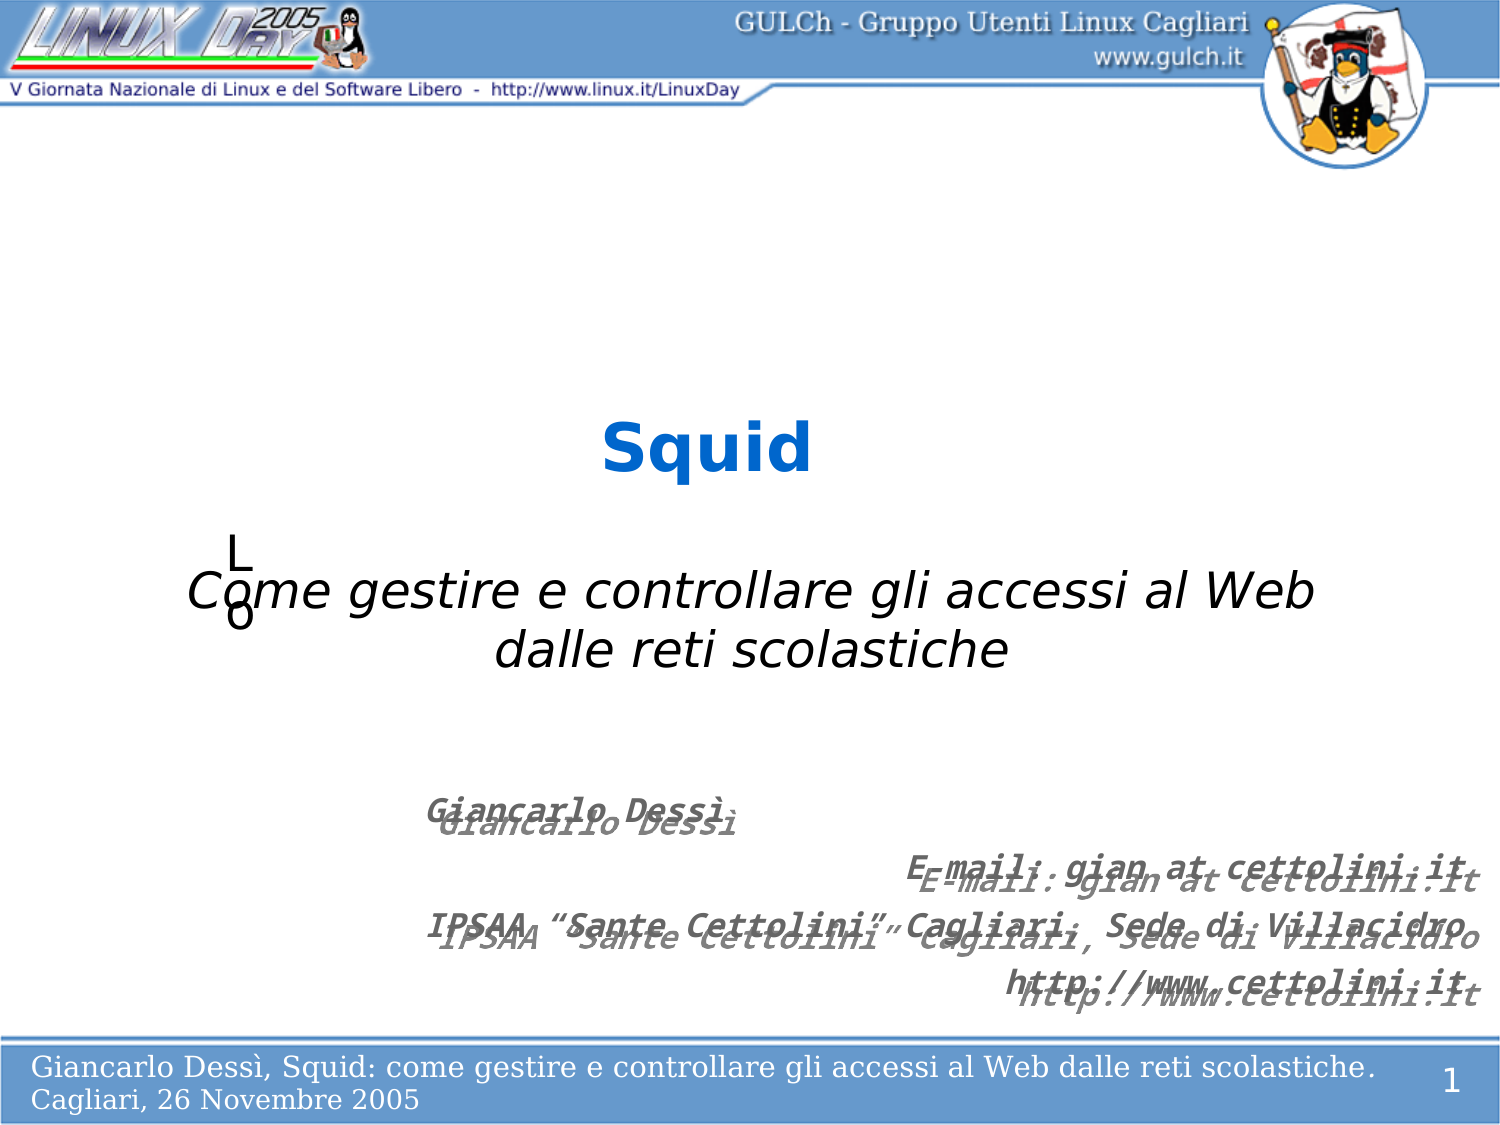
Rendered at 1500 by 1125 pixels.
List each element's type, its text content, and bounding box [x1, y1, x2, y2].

text_box Come gestire e controllare gli accessi al Web dalle reti scolastiche [187, 562, 1294, 680]
text_box Squid [600, 409, 826, 488]
picture [0, 0, 1500, 1125]
text_box Giancarlo Dessì E-mail: gian at cettolini.it IPSAA “Sante Cettolini” Cagliari, Sede di Villacidro http://www.cettolini.it [412, 787, 1477, 976]
